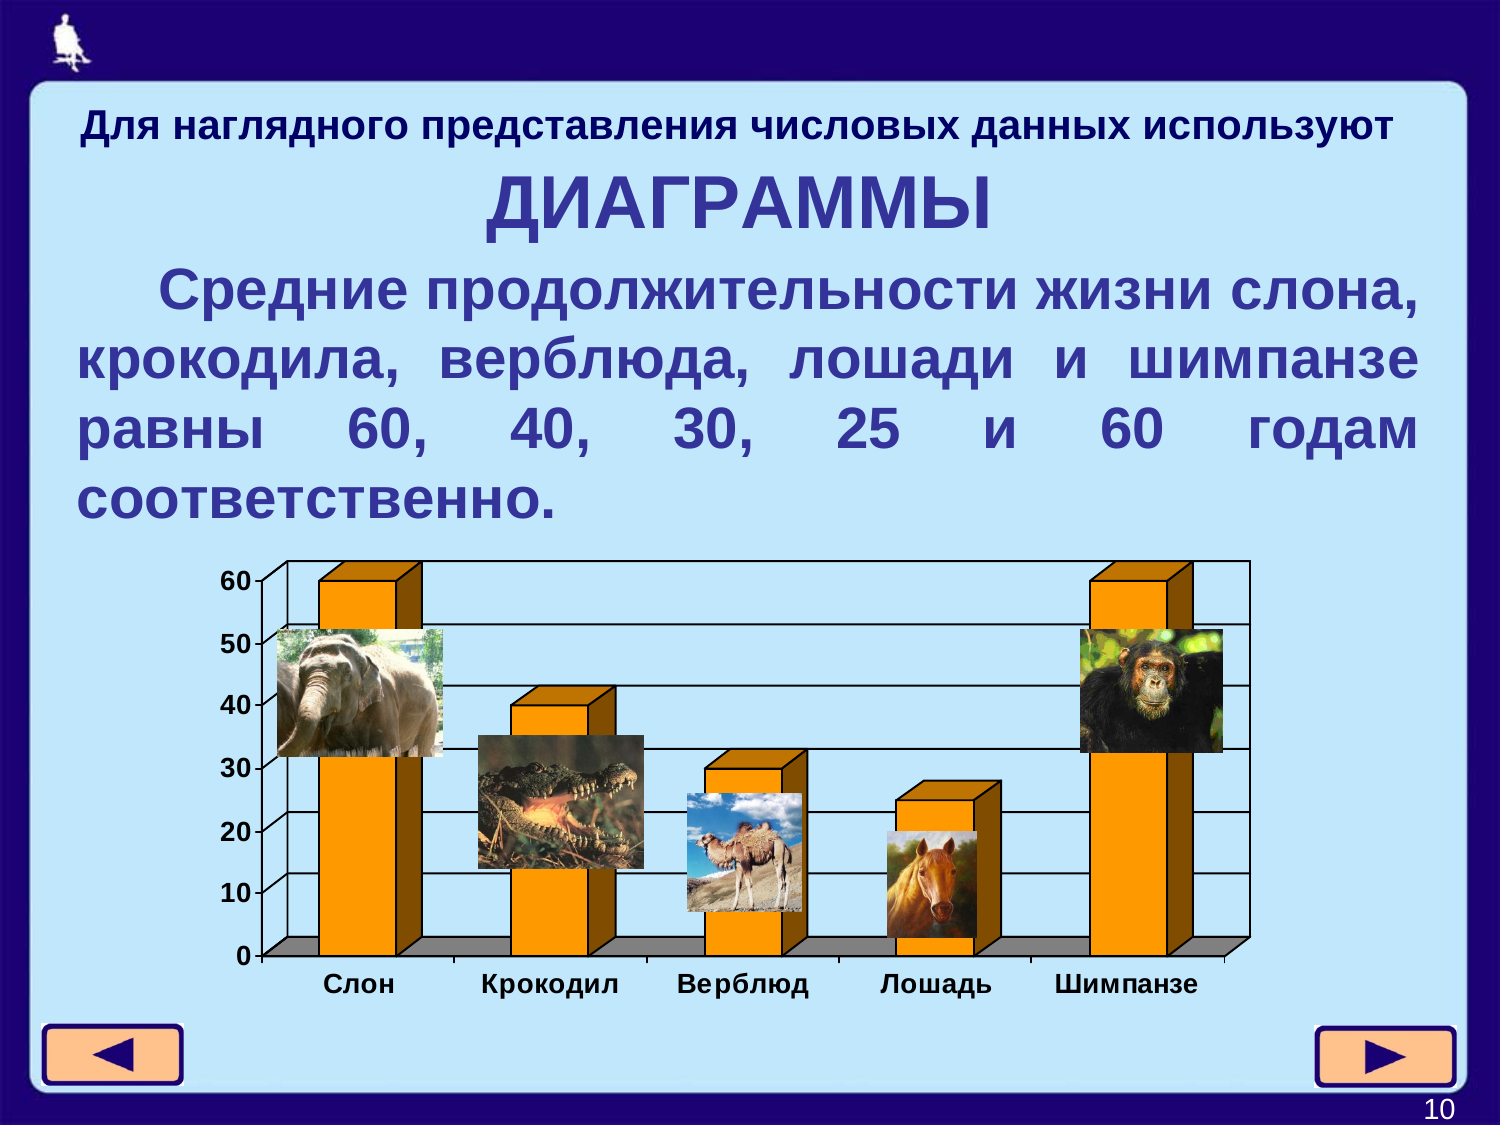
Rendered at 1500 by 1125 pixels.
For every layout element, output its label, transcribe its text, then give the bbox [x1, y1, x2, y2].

picture [687, 793, 802, 912]
picture [277, 629, 443, 757]
title ДИАГРАММЫ [76, 156, 1427, 243]
list Средние продолжительности жизни слона, крокодила, верблюда, лошади и шимпанзе равны 60, 40, 30, 25 и 60 годам соответственно. [5, 243, 1436, 541]
picture [478, 735, 644, 869]
text_box Для наглядного представления числовых данных используют [0, 90, 1430, 156]
text_box <номер> [1120, 1082, 1471, 1125]
picture [1080, 629, 1223, 753]
chart [147, 529, 1318, 1038]
picture [887, 831, 977, 938]
picture [0, 0, 1500, 1125]
